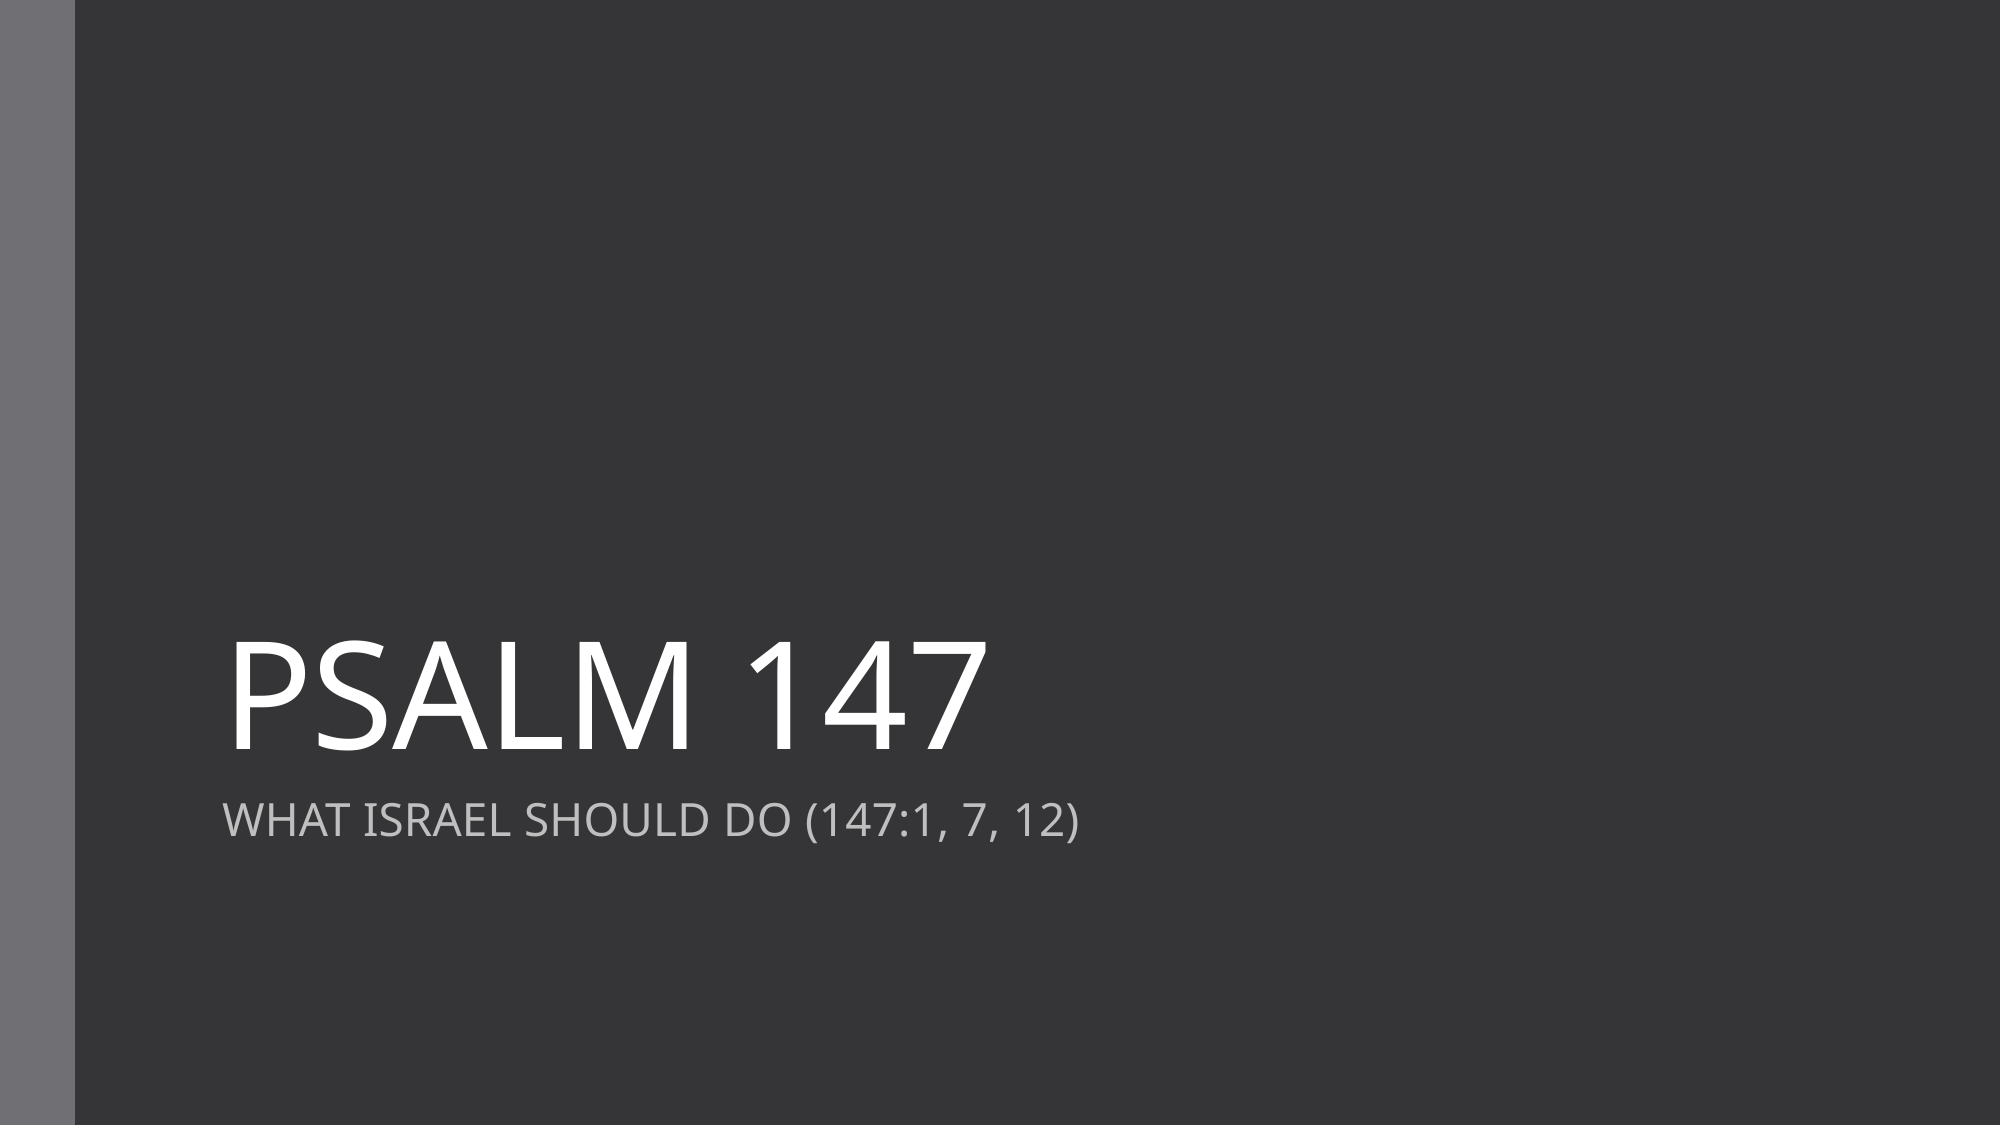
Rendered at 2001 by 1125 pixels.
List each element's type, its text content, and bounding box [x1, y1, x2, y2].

title PSALM 147 [206, 124, 1752, 787]
subtitle WHAT ISRAEL SHOULD DO (147:1, 7, 12) [206, 787, 1752, 1066]
